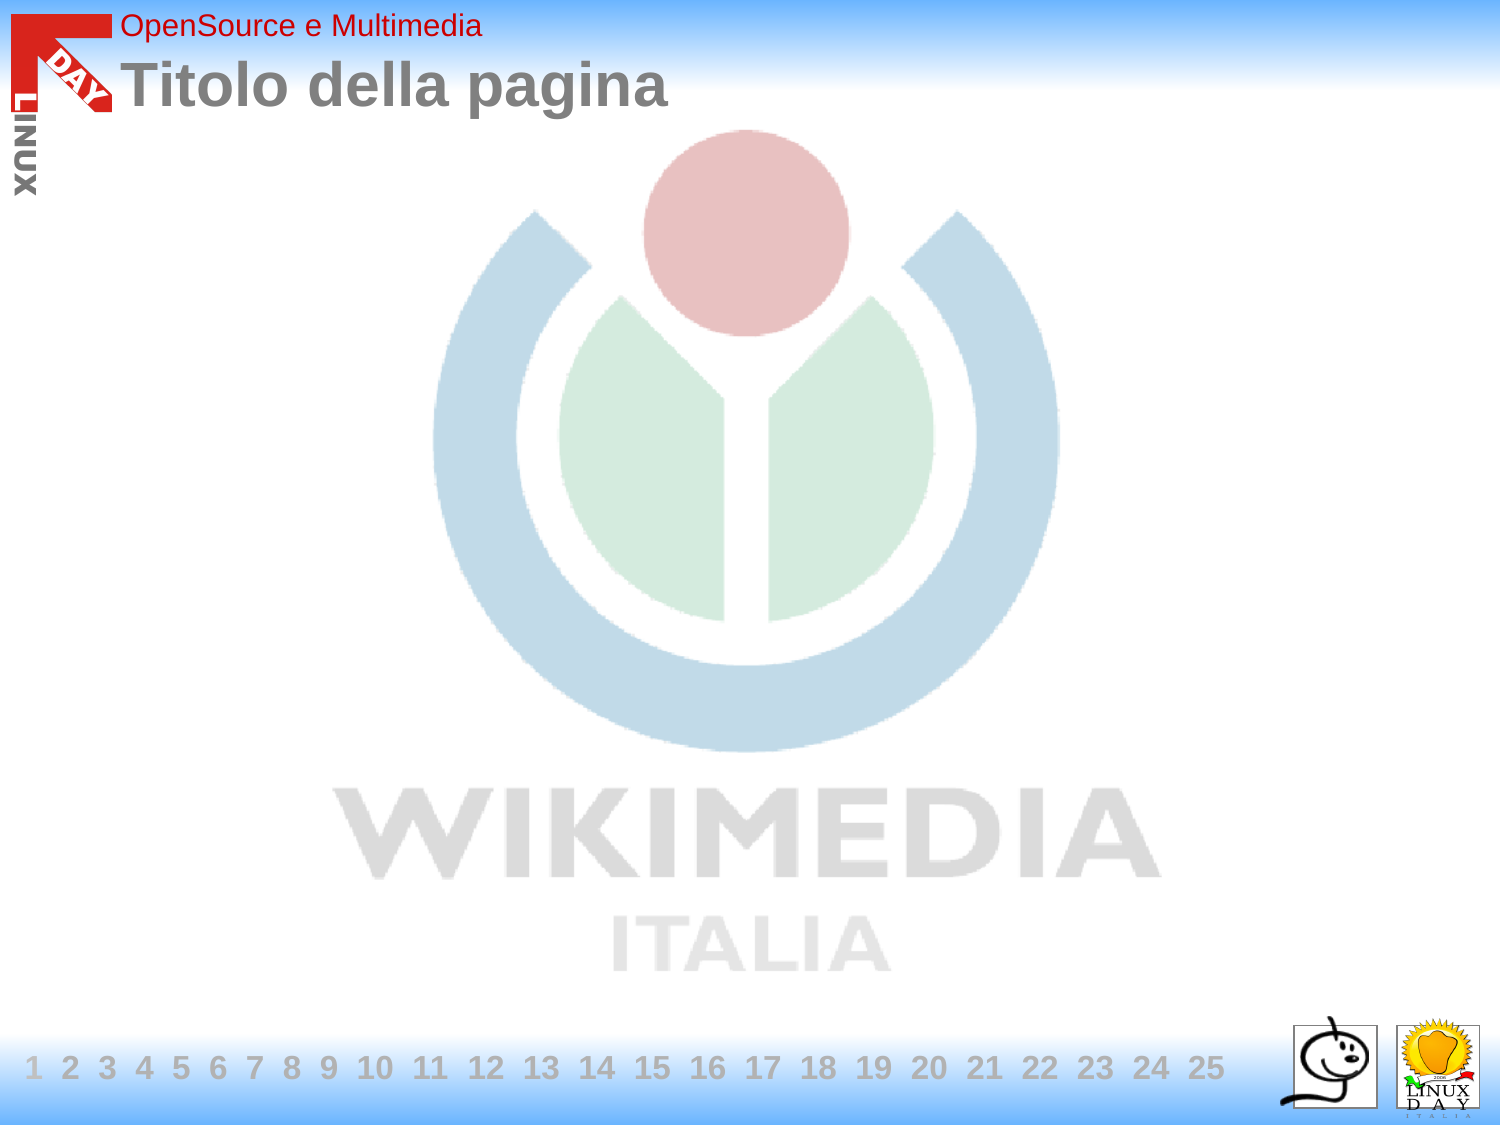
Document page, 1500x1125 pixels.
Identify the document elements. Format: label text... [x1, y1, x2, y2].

text_box 1 2 3 4 5 6 7 8 9 10 11 12 13 14 15 16 17 18 19 20 21 22 23 24 25 [24, 1049, 1267, 1087]
text_box Titolo della pagina [120, 50, 1479, 120]
picture [11, 14, 1475, 1118]
text_box OpenSource e Multimedia [120, 7, 1479, 43]
text_box [0, 0, 1500, 91]
text_box [0, 1025, 1500, 1125]
